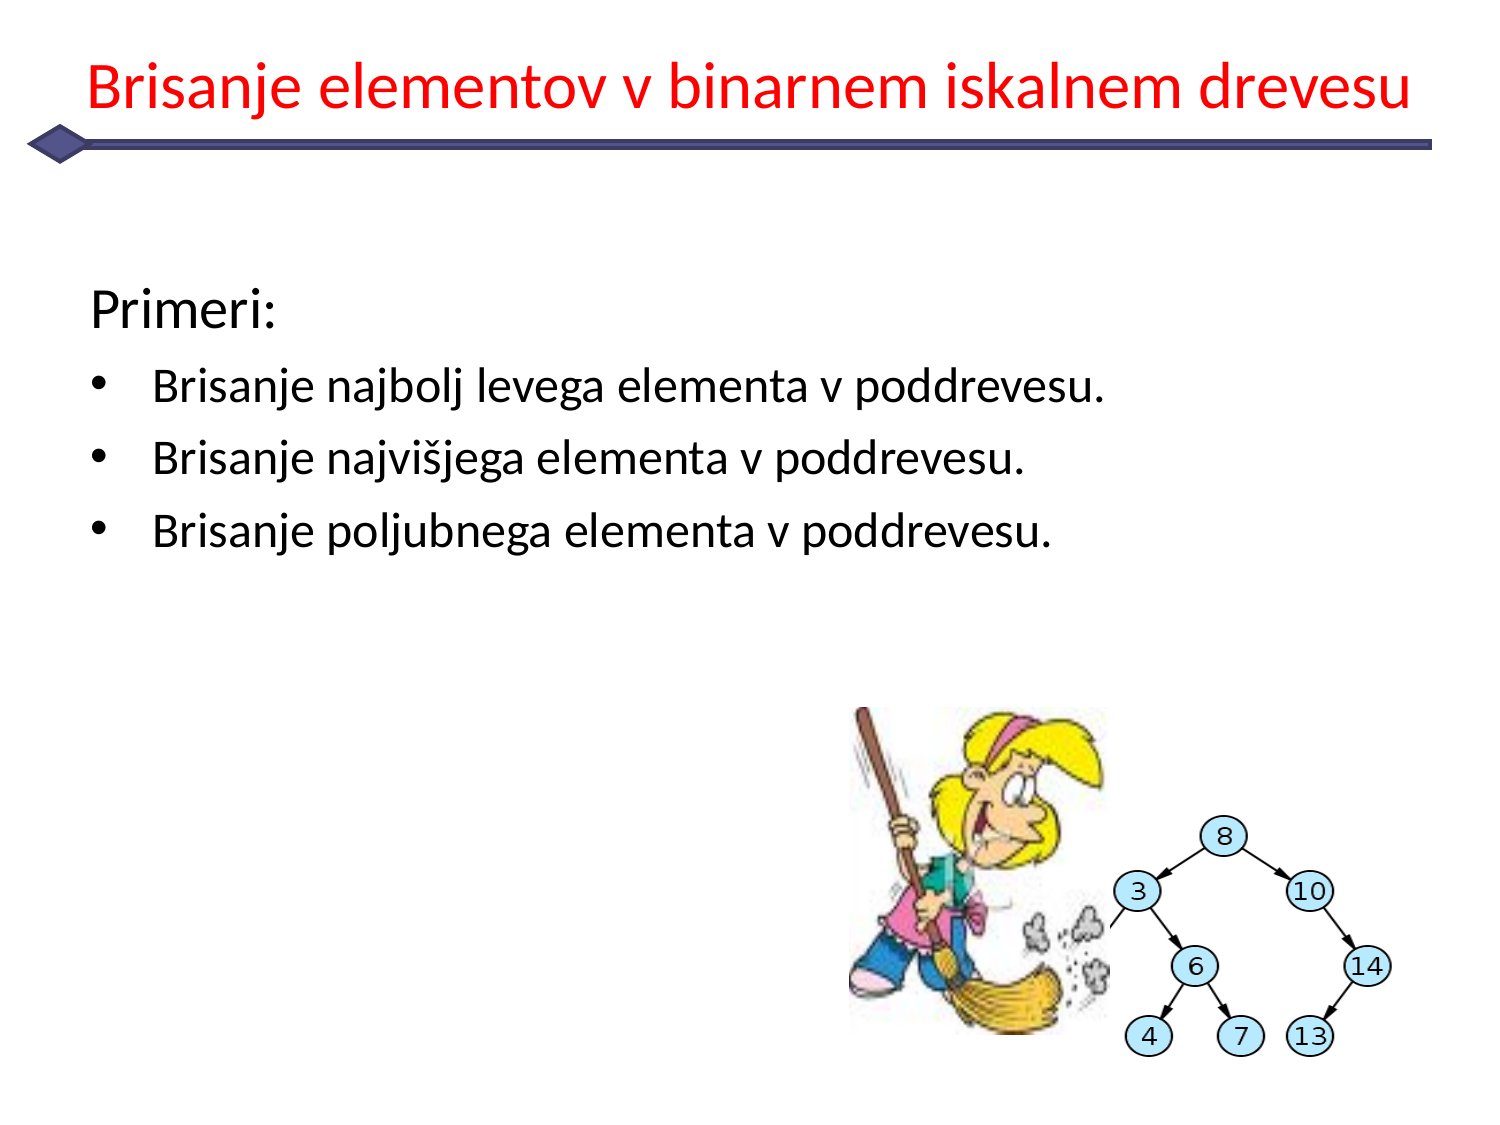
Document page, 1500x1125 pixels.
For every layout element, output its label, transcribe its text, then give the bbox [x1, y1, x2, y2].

list Primeri: Brisanje najbolj levega elementa v poddrevesu. Brisanje najvišjega elementa v poddrevesu. Brisanje poljubnega elementa v poddrevesu. [75, 262, 1351, 651]
picture [849, 707, 1416, 1062]
title Brisanje elementov v binarnem iskalnem drevesu [0, 23, 1500, 141]
